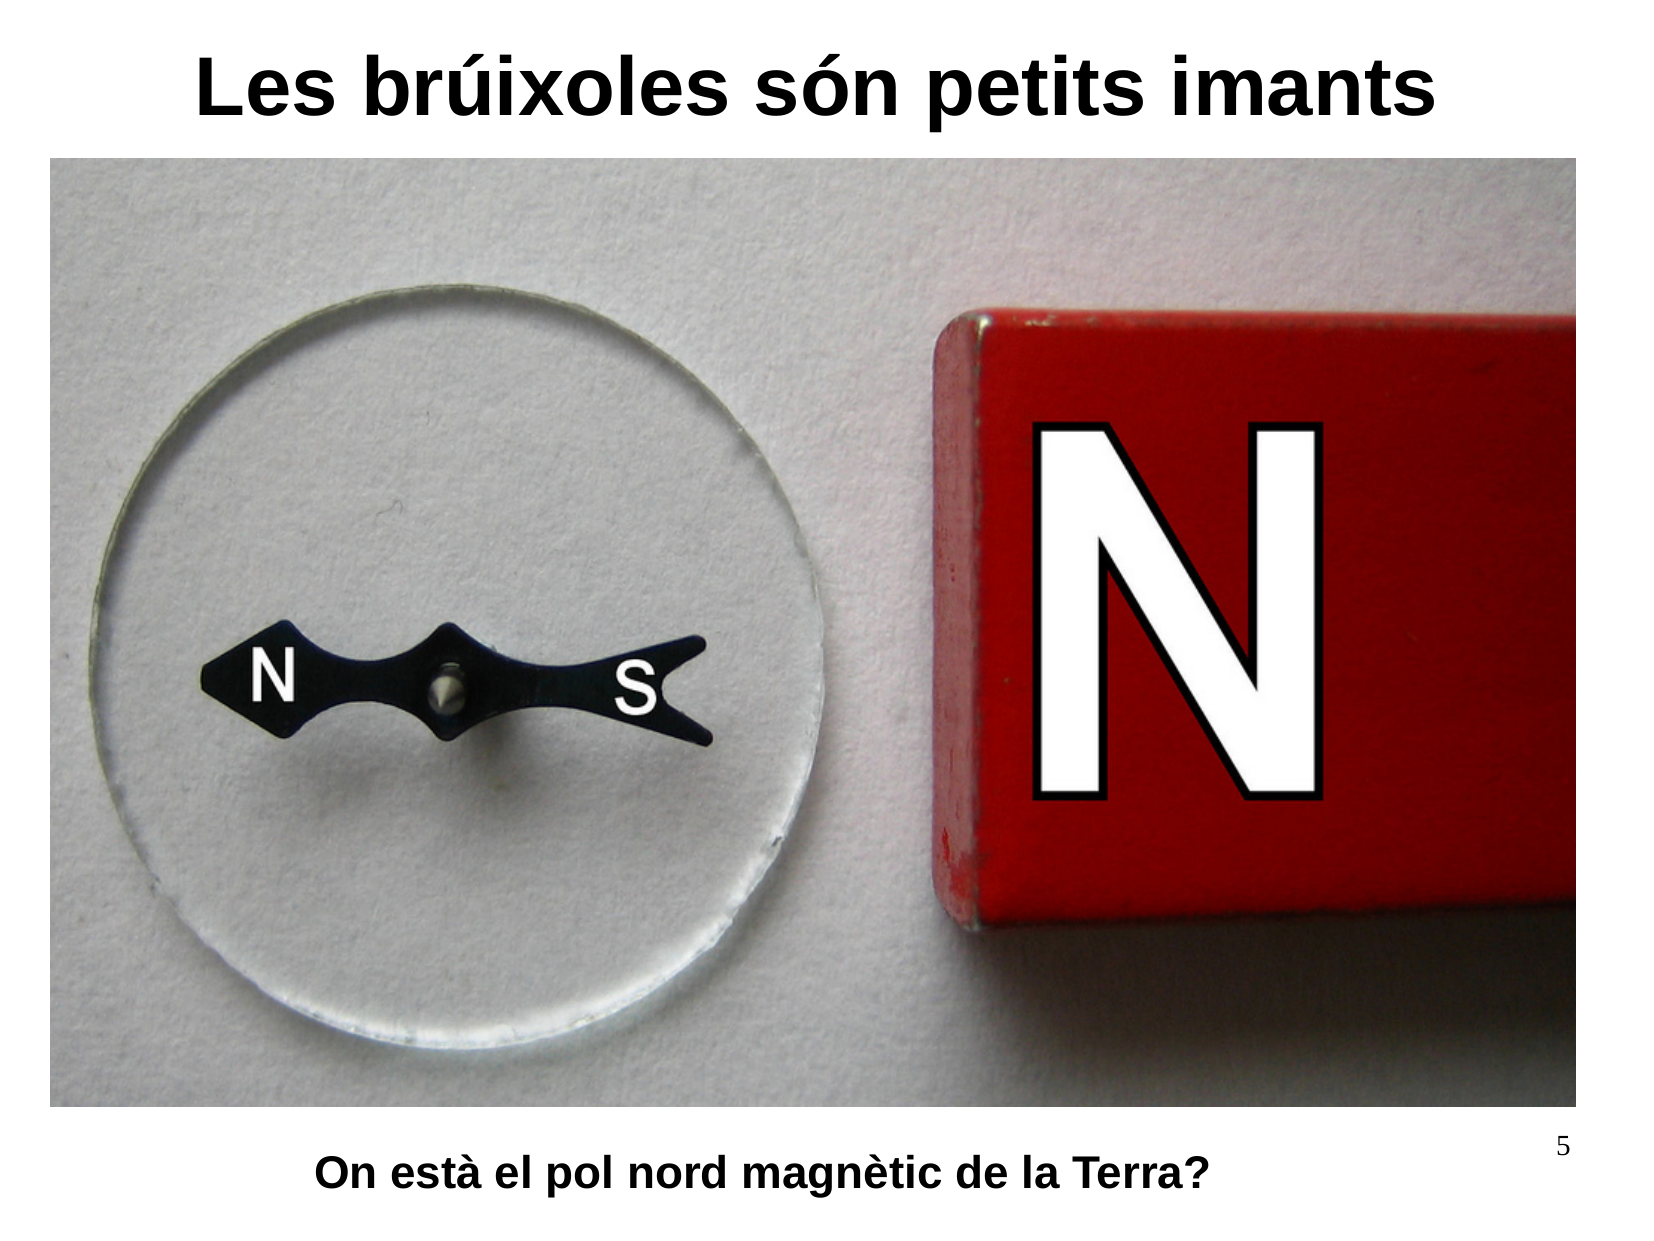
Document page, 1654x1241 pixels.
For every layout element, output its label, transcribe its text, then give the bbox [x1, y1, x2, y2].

text_box Les brúixoles són petits imants [180, 33, 1566, 193]
picture [50, 158, 1576, 1107]
text_box On està el pol nord magnètic de la Terra? [299, 1140, 1244, 1207]
